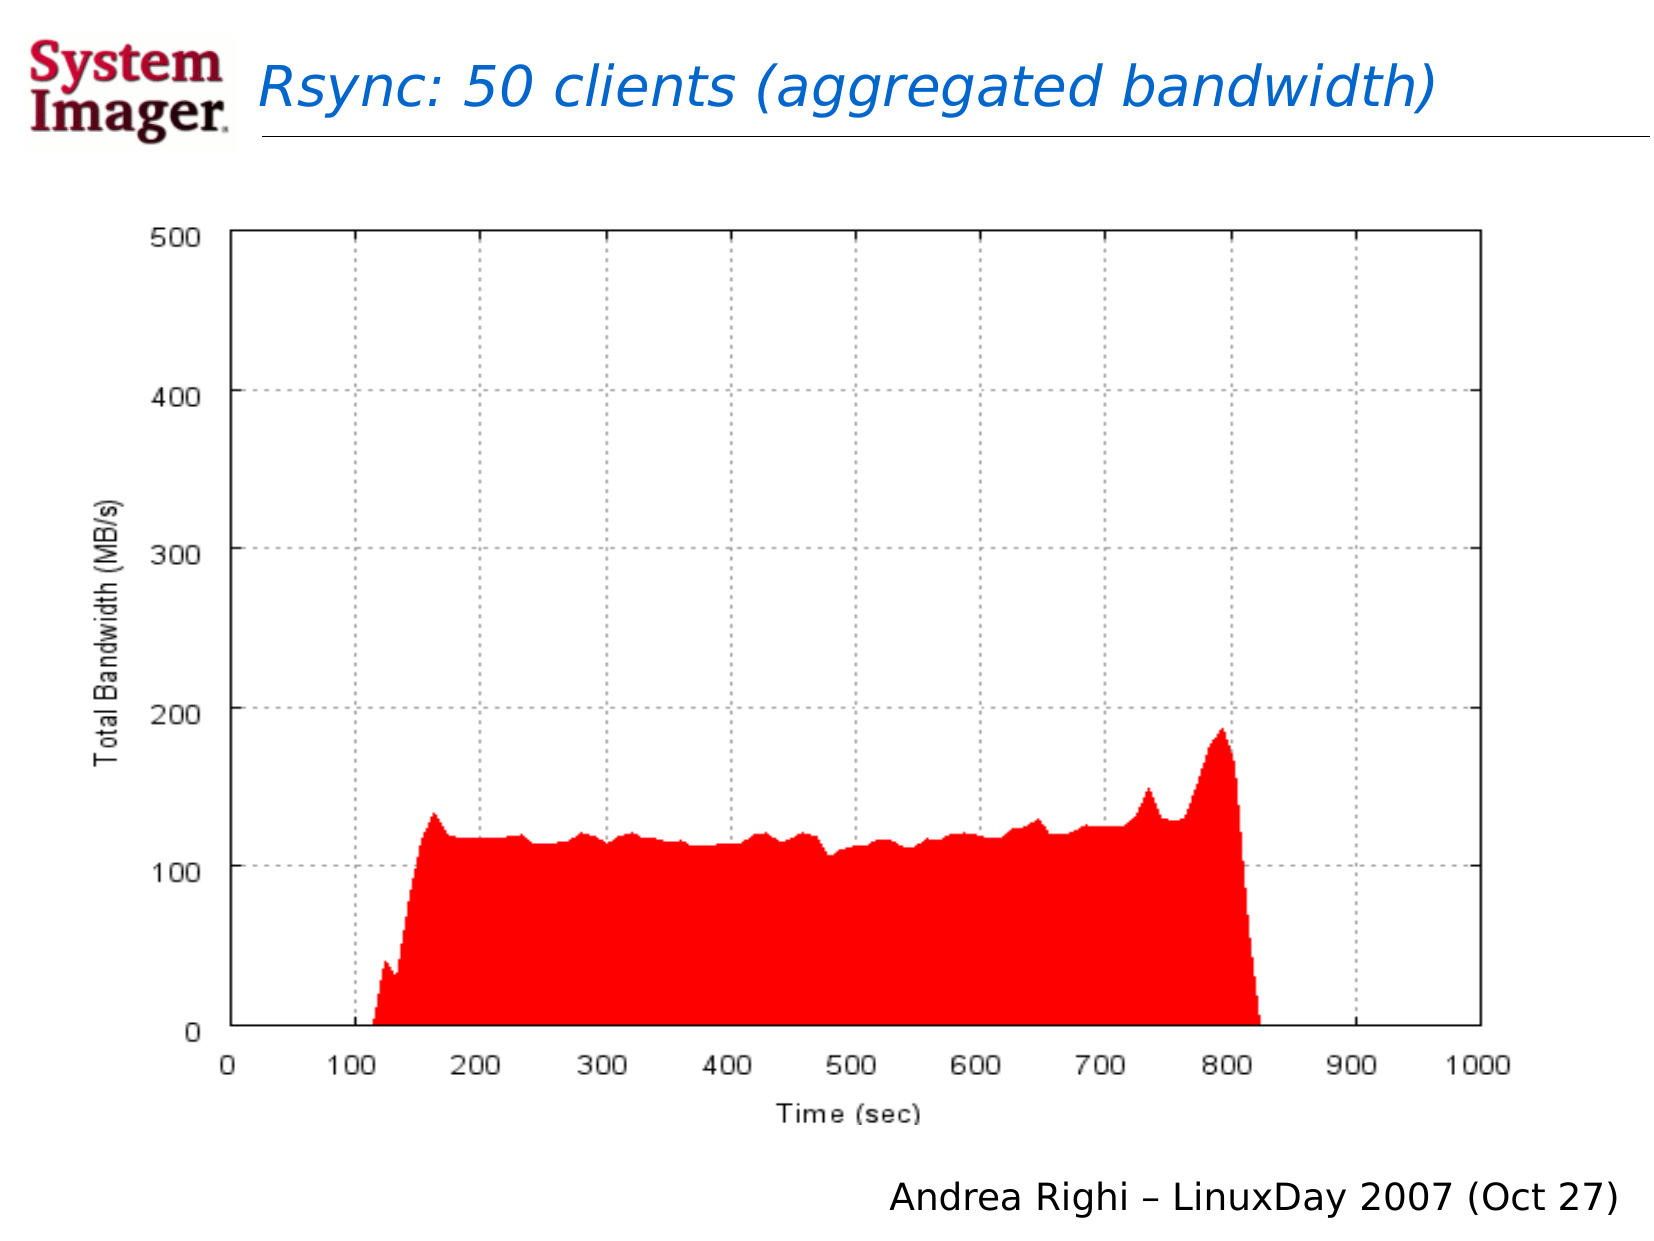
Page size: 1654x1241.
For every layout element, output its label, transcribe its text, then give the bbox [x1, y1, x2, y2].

title Rsync: 50 clients (aggregated bandwidth) [258, 43, 1529, 131]
picture [25, 34, 237, 151]
picture [62, 201, 1538, 1126]
